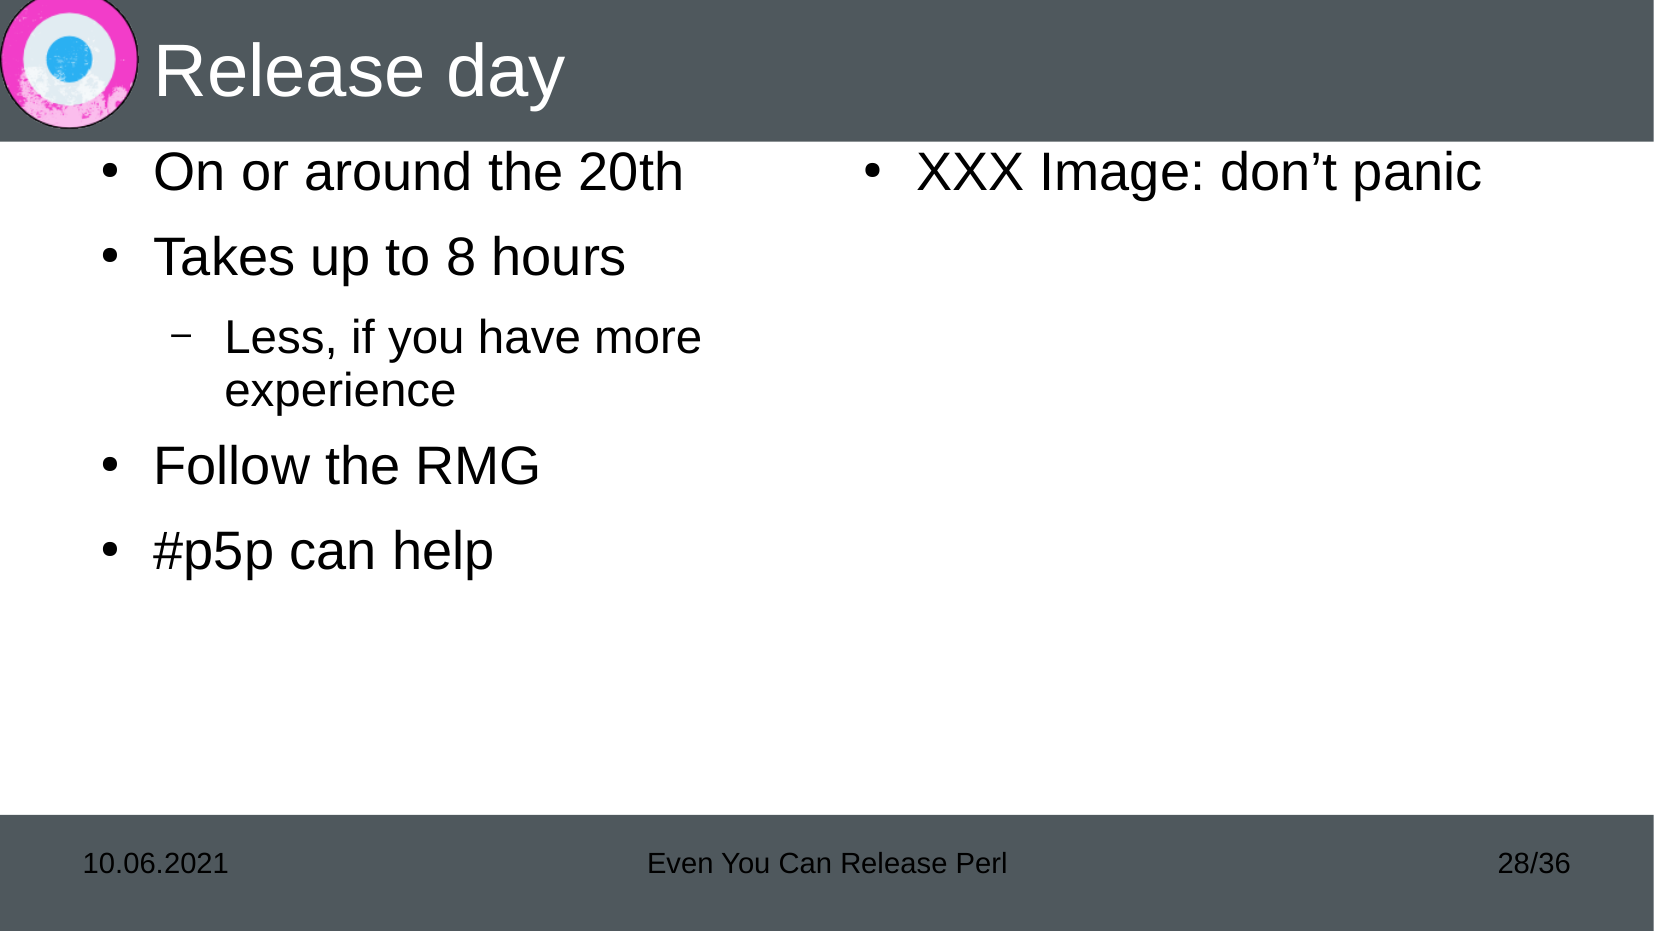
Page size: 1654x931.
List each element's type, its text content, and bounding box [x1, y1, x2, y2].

title Release day [153, 5, 1654, 136]
list On or around the 20th Takes up to 8 hours Less, if you have more experience Follow the RMG #p5p can help [82, 141, 809, 815]
picture [0, 0, 228, 148]
list XXX Image: don’t panic [845, 141, 1572, 815]
